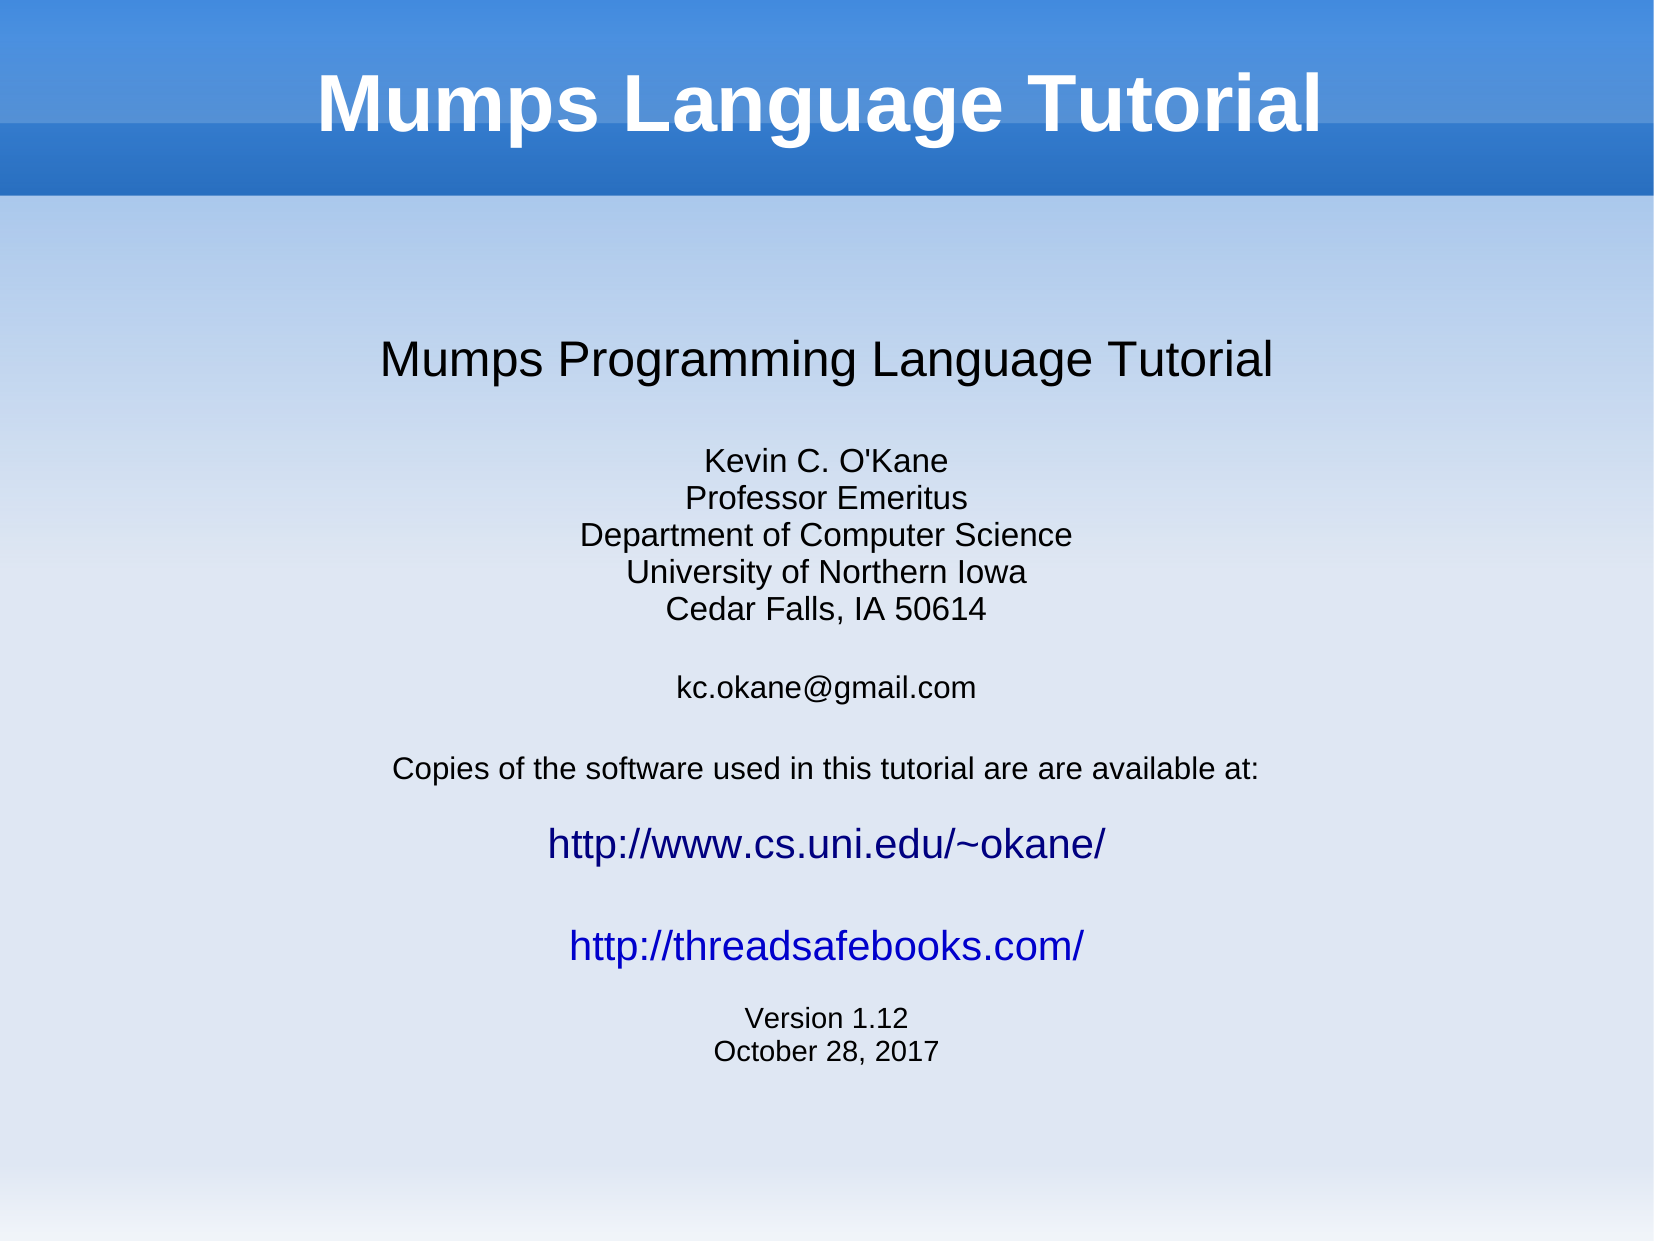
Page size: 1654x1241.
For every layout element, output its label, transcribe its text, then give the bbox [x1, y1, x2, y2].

subtitle Mumps Programming Language Tutorial Kevin C. O'Kane Professor Emeritus Department of Computer Science University of Northern Iowa Cedar Falls, IA 50614 kc.okane@gmail.com Copies of the software used in this tutorial are are available at: http://www.cs.uni.edu/~okane/ http://threadsafebooks.com/ Version 1.12 October 28, 2017 [82, 290, 1571, 1109]
picture [0, 0, 1654, 1241]
title Mumps Language Tutorial [76, 0, 1565, 208]
